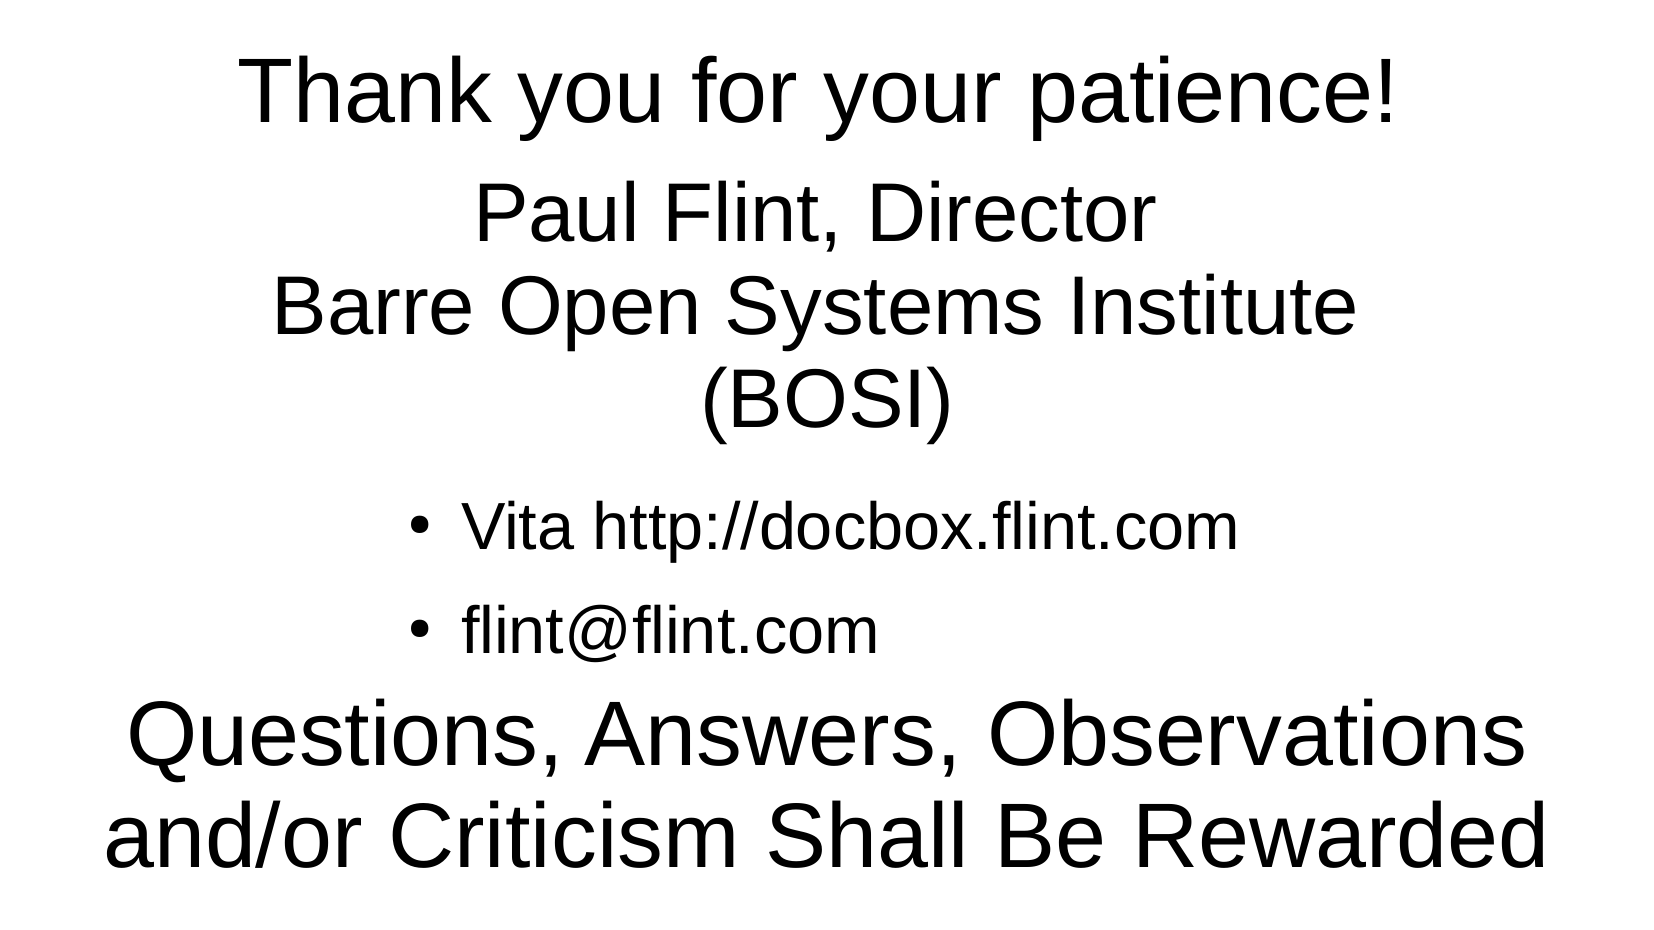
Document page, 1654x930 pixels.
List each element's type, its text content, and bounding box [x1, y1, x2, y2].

title Thank you for your patience! [64, 0, 1575, 213]
list Vita http://docbox.flint.com flint@flint.com [390, 489, 1438, 630]
title Questions, Answers, Observations and/or Criticism Shall Be Rewarded [83, 630, 1572, 930]
title Paul Flint, Director Barre Open Systems Institute (BOSI) [83, 213, 1572, 460]
